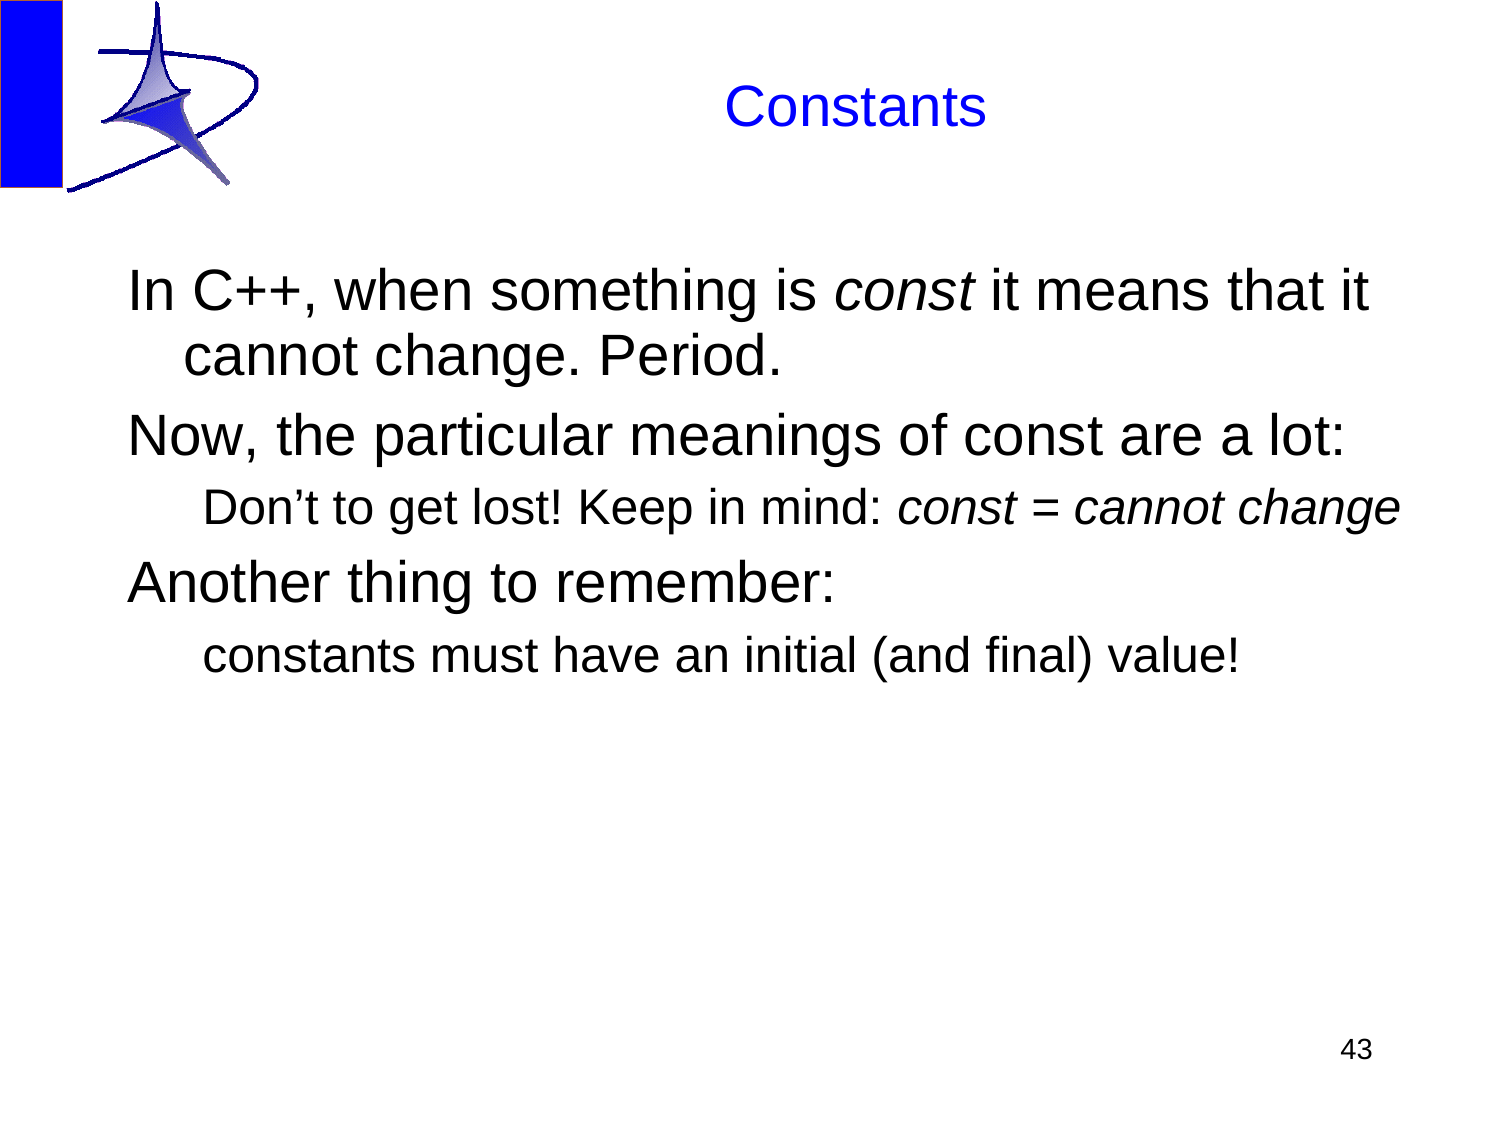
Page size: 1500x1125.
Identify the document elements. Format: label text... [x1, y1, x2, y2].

title Constants [262, 24, 1450, 188]
list In C++, when something is const it means that it cannot change. Period. Now, the particular meanings of const are a lot: Don’t to get lost! Keep in mind: const = cannot change Another thing to remember: constants must have an initial (and final) value! [112, 249, 1450, 987]
picture [62, 0, 263, 197]
